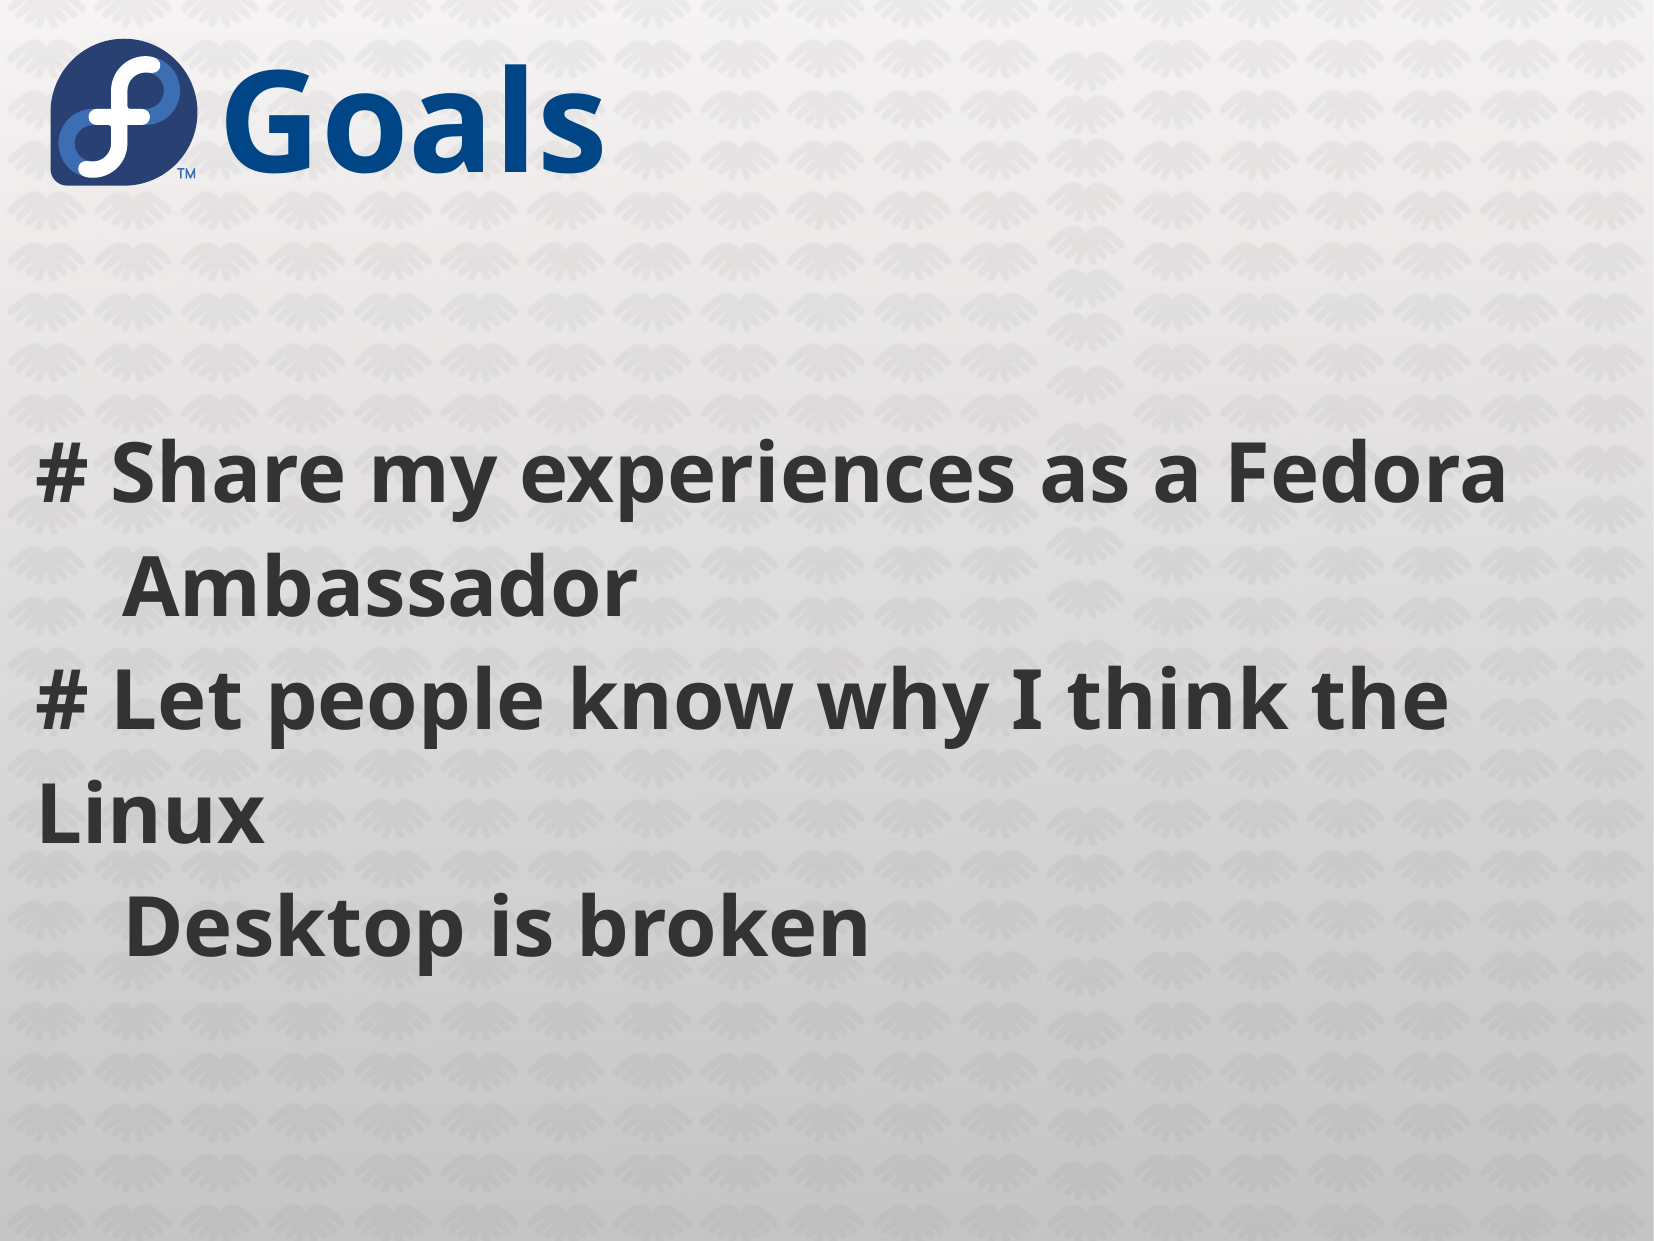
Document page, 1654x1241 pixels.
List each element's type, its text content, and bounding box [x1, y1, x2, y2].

title Goals [272, 23, 1412, 213]
text_box # Share my experiences as a Fedora Ambassador # Let people know why I think the Linux Desktop is broken [35, 237, 1619, 1158]
picture [0, 0, 1654, 1241]
